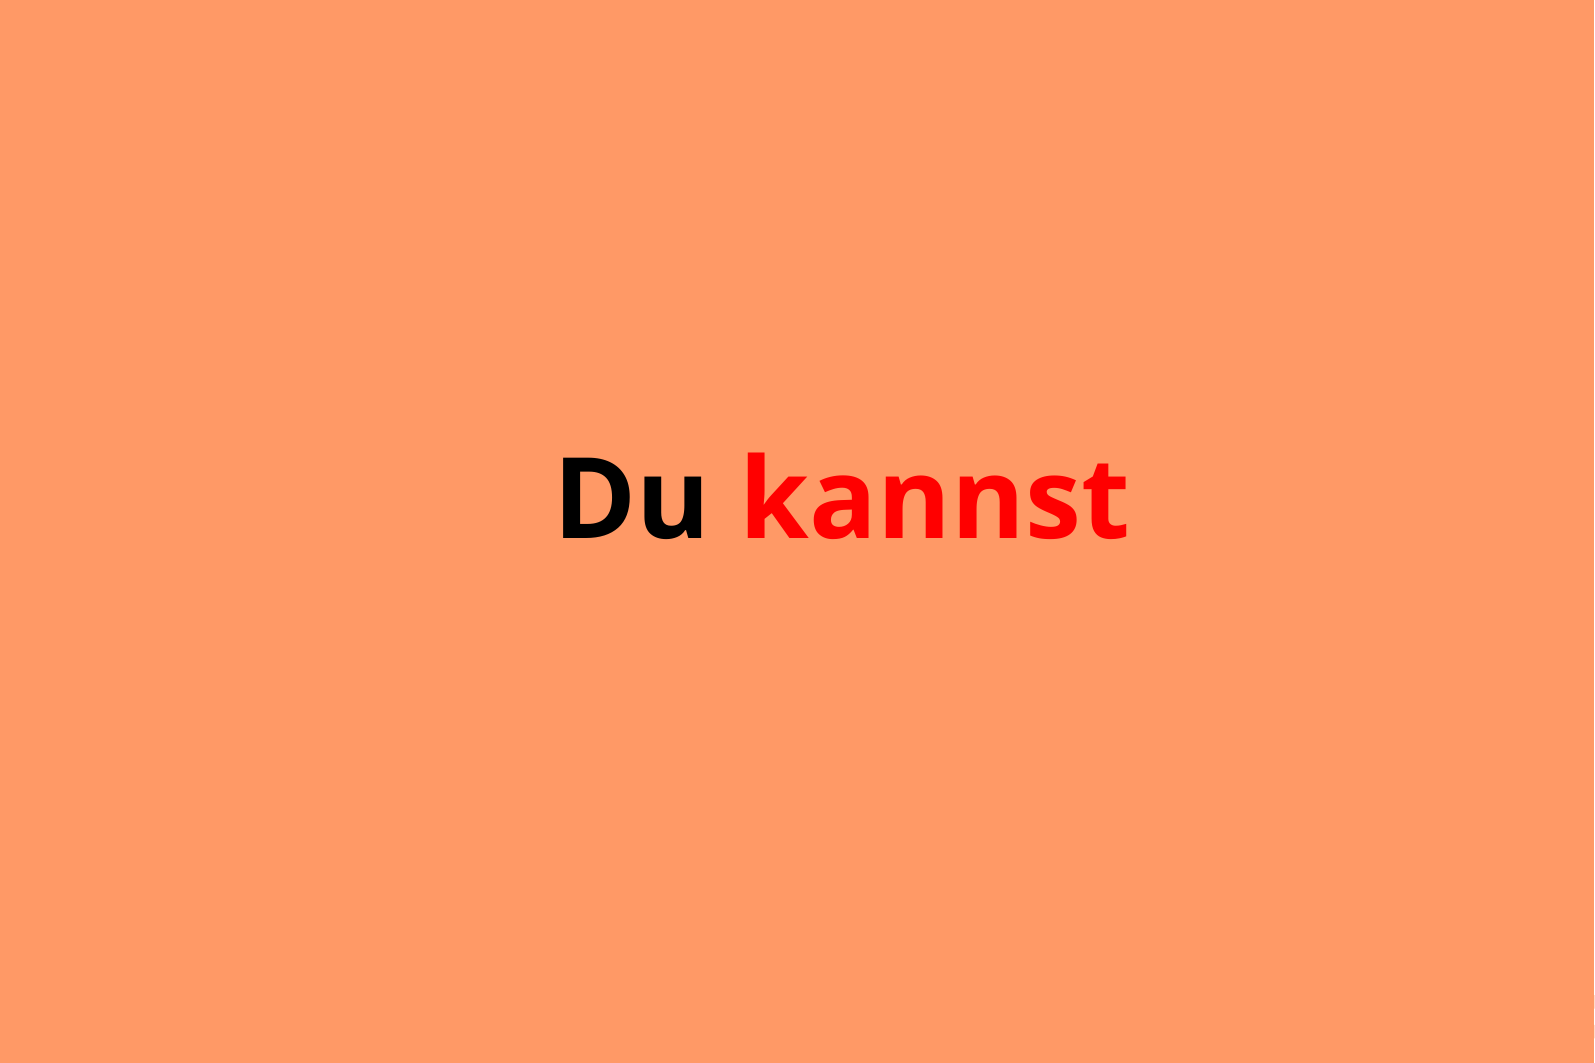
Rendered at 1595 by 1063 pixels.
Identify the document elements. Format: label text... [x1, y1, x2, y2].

subtitle Du kannst [147, 147, 1536, 842]
